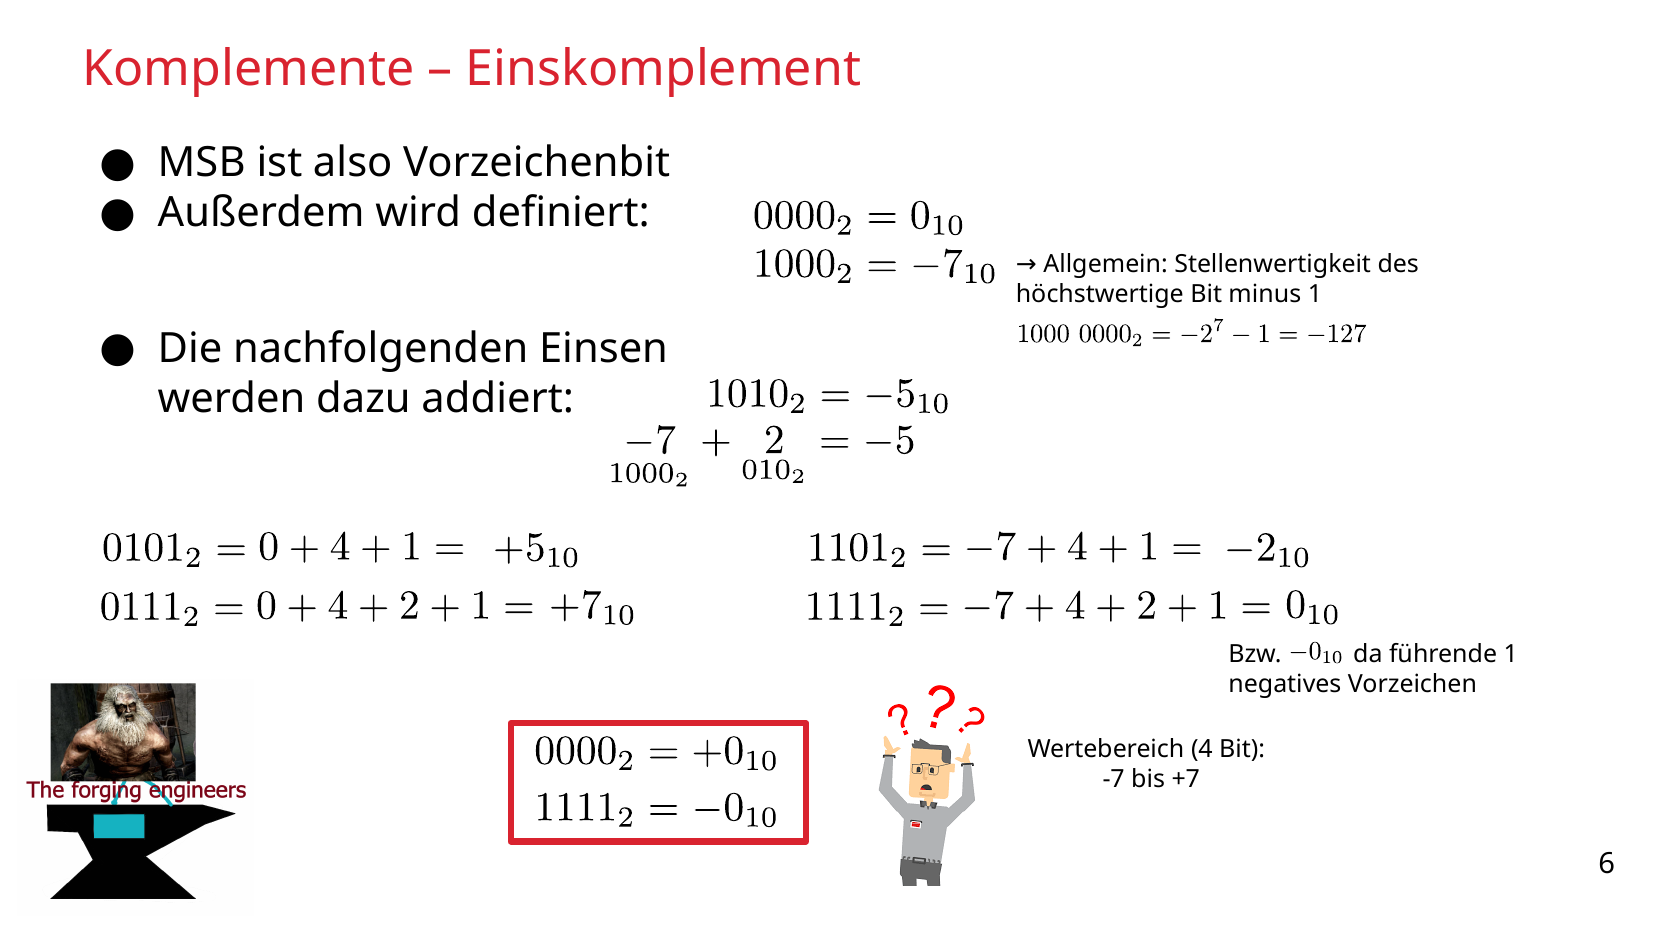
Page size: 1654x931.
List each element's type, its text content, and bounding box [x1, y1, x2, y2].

picture [817, 664, 1040, 886]
picture [258, 531, 464, 563]
picture [1287, 640, 1343, 665]
picture [534, 792, 776, 828]
picture [1283, 588, 1340, 626]
text_box Wertebereich (4 Bit): -7 bis +7 [1027, 732, 1288, 839]
picture [1221, 531, 1310, 569]
picture [491, 531, 579, 569]
picture [98, 590, 245, 628]
text_box Die nachfolgenden Einsen werden dazu addiert: [82, 320, 685, 438]
subtitle MSB ist also Vorzeichenbit Außerdem wird definiert: [82, 134, 686, 252]
picture [803, 590, 950, 628]
picture [961, 590, 1270, 622]
picture [805, 531, 952, 569]
picture [752, 248, 995, 284]
picture [256, 590, 533, 622]
picture [1015, 317, 1368, 348]
title Komplemente – Einskomplement [82, 37, 1571, 95]
text_box → Allgemein: Stellenwertigkeit des höchstwertige Bit minus 1 [1015, 248, 1512, 308]
picture [100, 531, 247, 569]
picture [608, 425, 914, 487]
picture [706, 379, 948, 414]
picture [534, 736, 776, 771]
picture [963, 531, 1201, 563]
text_box Bzw. da führende 1 negatives Vorzeichen [1228, 637, 1524, 733]
picture [17, 679, 254, 916]
picture [547, 588, 635, 627]
picture [752, 200, 963, 236]
